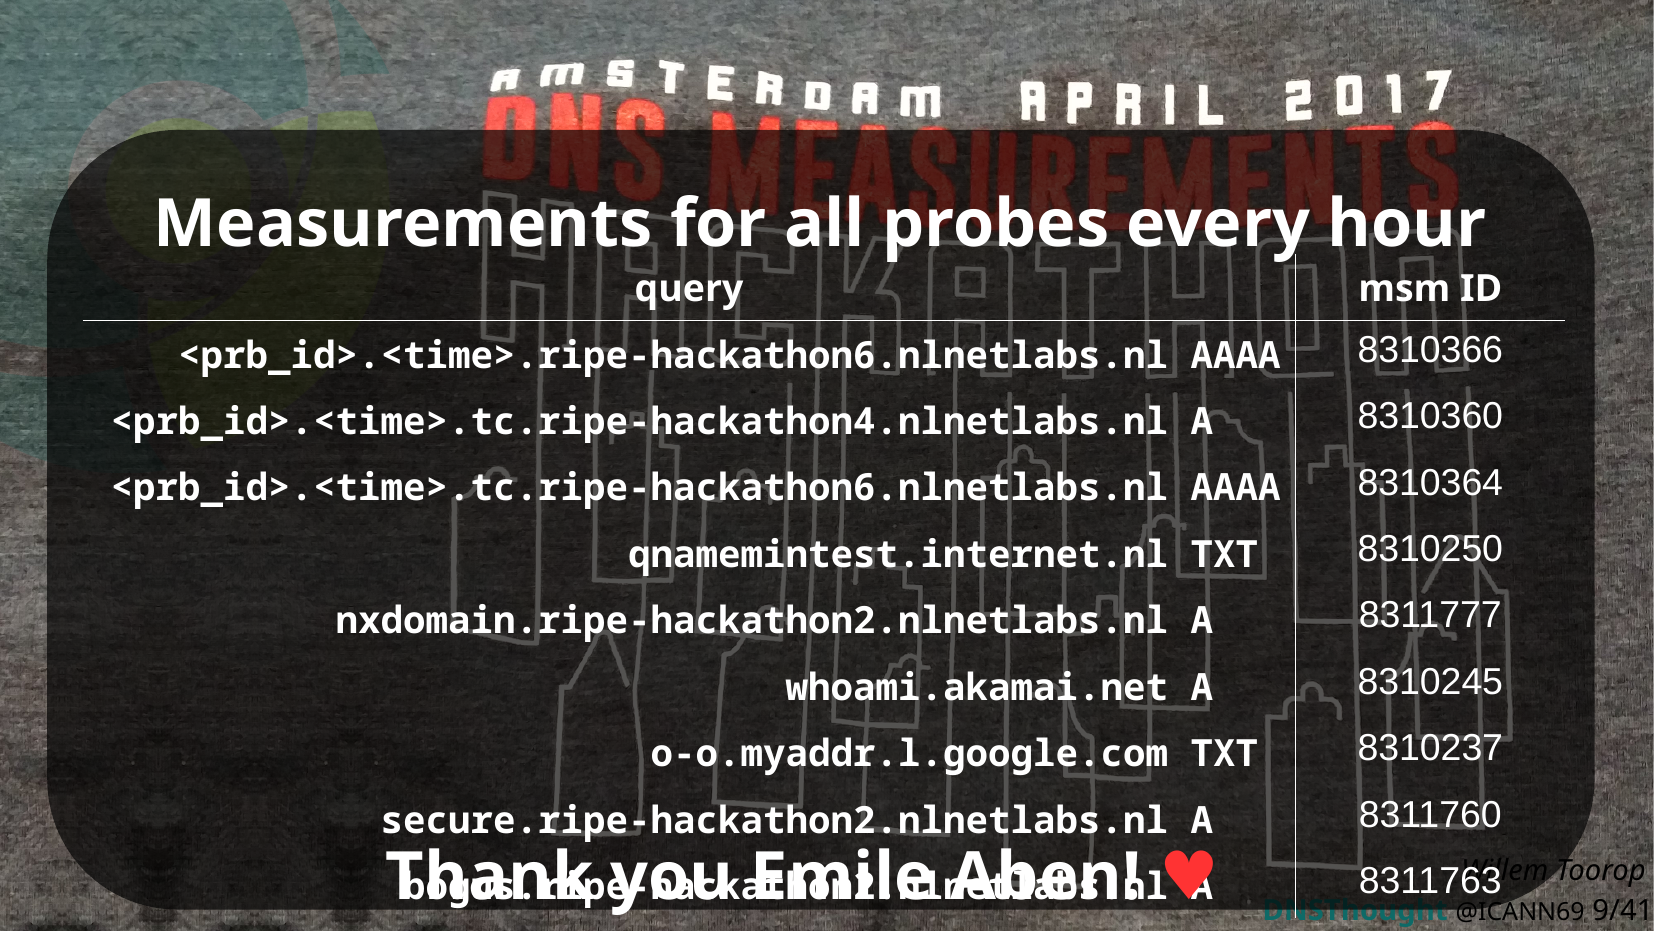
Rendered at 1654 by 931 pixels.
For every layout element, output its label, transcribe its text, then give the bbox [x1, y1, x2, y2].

table_cell <prb_id>.<time>.tc.ripe-hackathon6.nlnetlabs.nl AAAA [83, 453, 1295, 520]
table_cell <prb_id>.<time>.tc.ripe-hackathon4.nlnetlabs.nl A [83, 387, 1295, 453]
table_cell whoami.akamai.net A [83, 653, 1295, 719]
table_header query [83, 254, 1295, 320]
table_cell 8311777 [1296, 586, 1565, 653]
table_cell 8311763 [1296, 852, 1565, 918]
table_cell secure.ripe-hackathon2.nlnetlabs.nl A [83, 785, 1295, 852]
table_cell 8311760 [1296, 785, 1565, 852]
table_cell 8310360 [1296, 387, 1565, 453]
table_cell nxdomain.ripe-hackathon2.nlnetlabs.nl A [83, 586, 1295, 653]
table_cell 8310364 [1296, 453, 1565, 520]
table_cell qnamemintest.internet.nl TXT [83, 520, 1295, 586]
table_cell bogus.ripe-hackathon2.nlnetlabs.nl A [83, 852, 1295, 918]
table_cell 8310366 [1296, 321, 1565, 387]
table_cell <prb_id>.<time>.ripe-hackathon6.nlnetlabs.nl AAAA [83, 321, 1295, 387]
table_cell o-o.myaddr.l.google.com TXT [83, 719, 1295, 785]
table_cell 8310250 [1296, 520, 1565, 586]
table_cell 8310245 [1296, 653, 1565, 719]
table_cell 8310237 [1296, 719, 1565, 785]
table_header msm ID [1296, 254, 1565, 320]
picture [0, 0, 1654, 931]
text_box Thank you Emile Aben! ♥️ [370, 821, 1294, 914]
text_box Measurements for all probes every hour [47, 129, 1595, 870]
